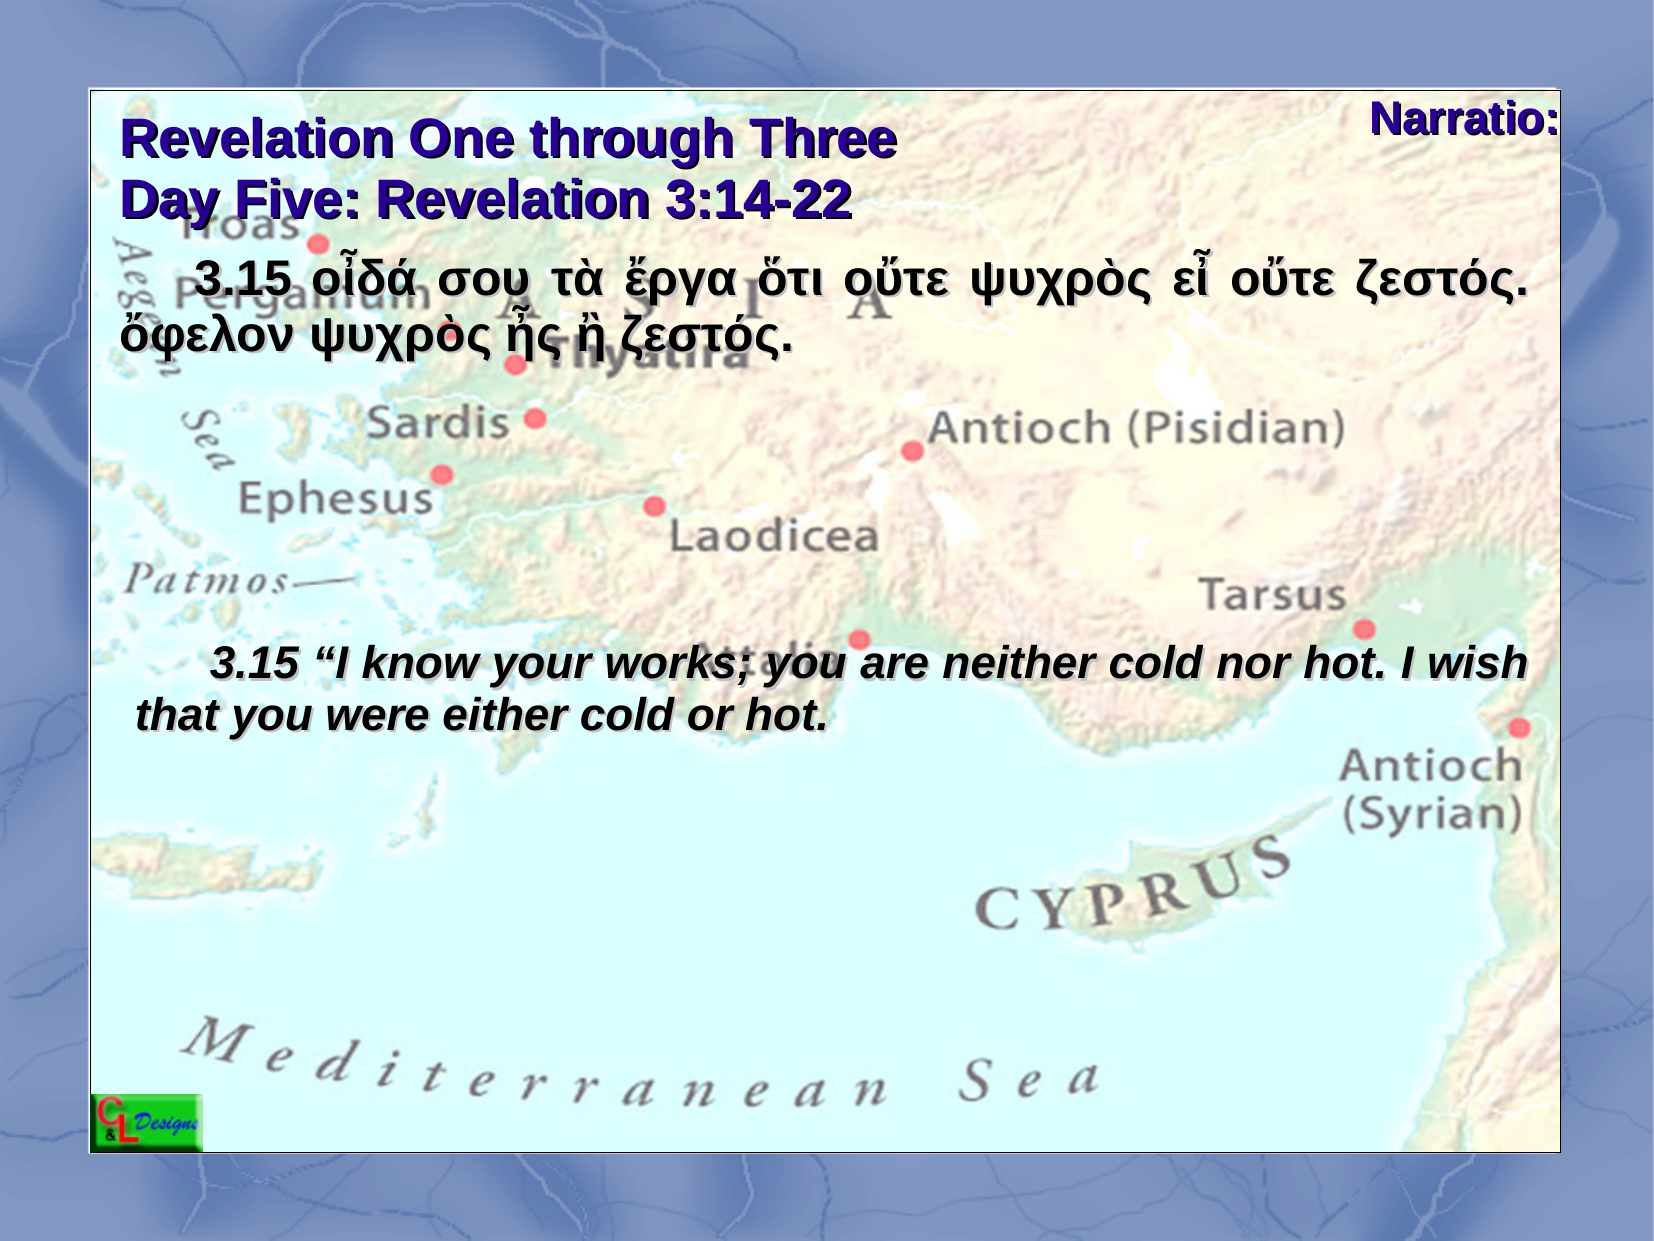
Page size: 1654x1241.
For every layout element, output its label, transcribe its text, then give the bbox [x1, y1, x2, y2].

text_box 3.15 οἶδά σου τὰ ἔργα ὅτι οὔτε ψυχρὸς εἶ οὔτε ζεστός. ὄφελον ψυχρὸς ἦς ἢ ζεστός. [105, 243, 1546, 723]
picture [0, 0, 1654, 1241]
title Revelation One through Three Day Five: Revelation 3:14-22 [119, 96, 1081, 241]
text_box 3.15 “I know your works; you are neither cold nor hot. I wish that you were either cold or hot. [120, 630, 1546, 1114]
text_box Narratio: [1135, 90, 1561, 247]
